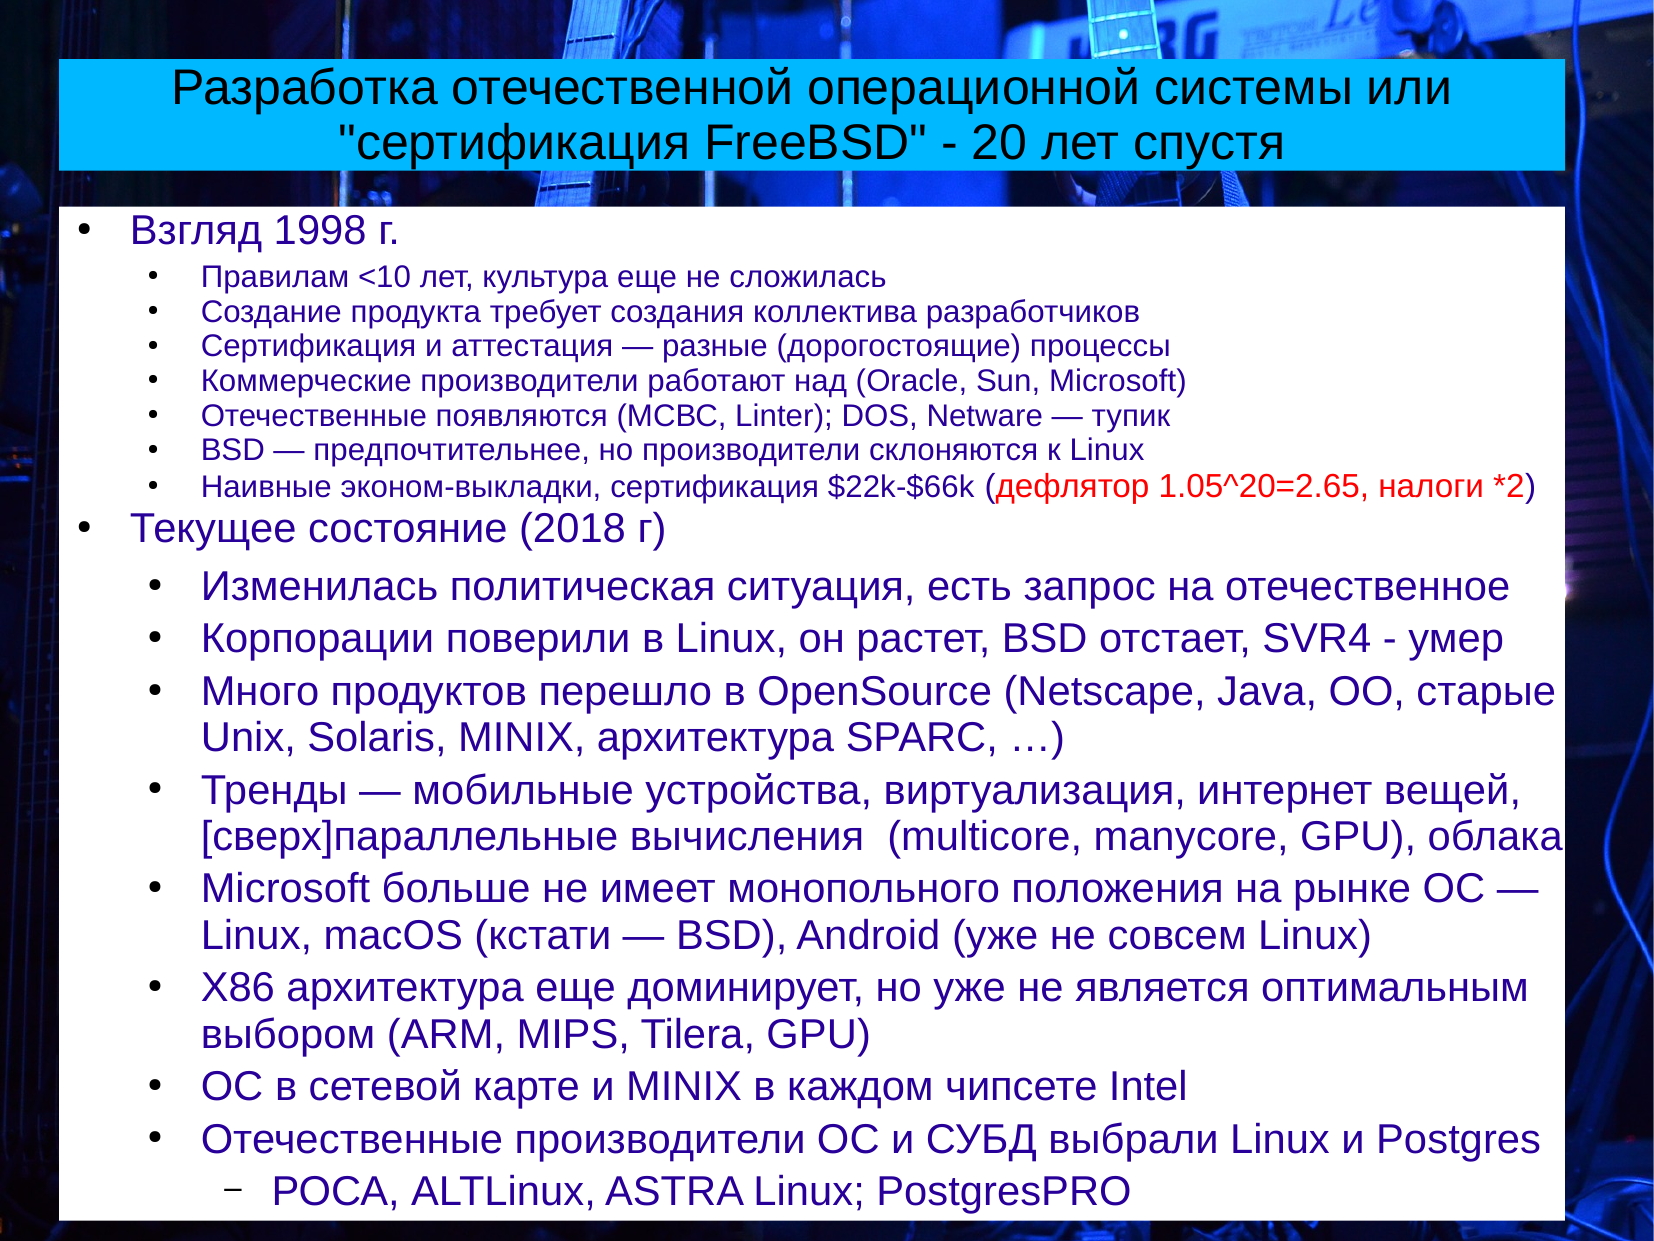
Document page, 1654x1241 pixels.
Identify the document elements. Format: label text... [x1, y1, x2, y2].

title Разработка отечественной операционной системы или "сертификация FreeBSD" - 20 лет спустя [59, 59, 1566, 171]
picture [0, 0, 1654, 1241]
list Взгляд 1998 г. Правилам <10 лет, культура еще не сложилась Создание продукта требует создания коллектива разработчиков Сертификация и аттестация — разные (дорогостоящие) процессы Коммерческие производители работают над (Oracle, Sun, Microsoft) Отечественные появляются (МСВС, Linter); DOS, Netware — тупик BSD — предпочтительнее, но производители склоняются к Linux Наивные эконом-выкладки, сертификация $22k-$66k (дефлятор 1.05^20=2.65, налоги *2) Текущее состояние (2018 г) Изменилась политическая ситуация, есть запрос на отечественное Корпорации поверили в Linux, он растет, BSD отстает, SVR4 - умер Много продуктов перешло в OpenSource (Netscape, Java, ОО, старые Unix, Solaris, MINIX, архитектура SPARC, …) Тренды — мобильные устройства, виртуализация, интернет вещей, [сверх]параллельные вычисления (multicore, manycore, GPU), облака Microsoft больше не имеет монопольного положения на рынке ОС — Linux, macOS (кстати — BSD), Android (уже не совсем Linux) X86 архитектура еще доминирует, но уже не является оптимальным выбором (ARM, MIPS, Tilera, GPU) ОС в сетевой карте и MINIX в каждом чипсете Intel Отечественные производители ОС и СУБД выбрали Linux и Postgres РОСА, ALTLinux, ASTRA Linux; PostgresPRO [59, 206, 1565, 1221]
